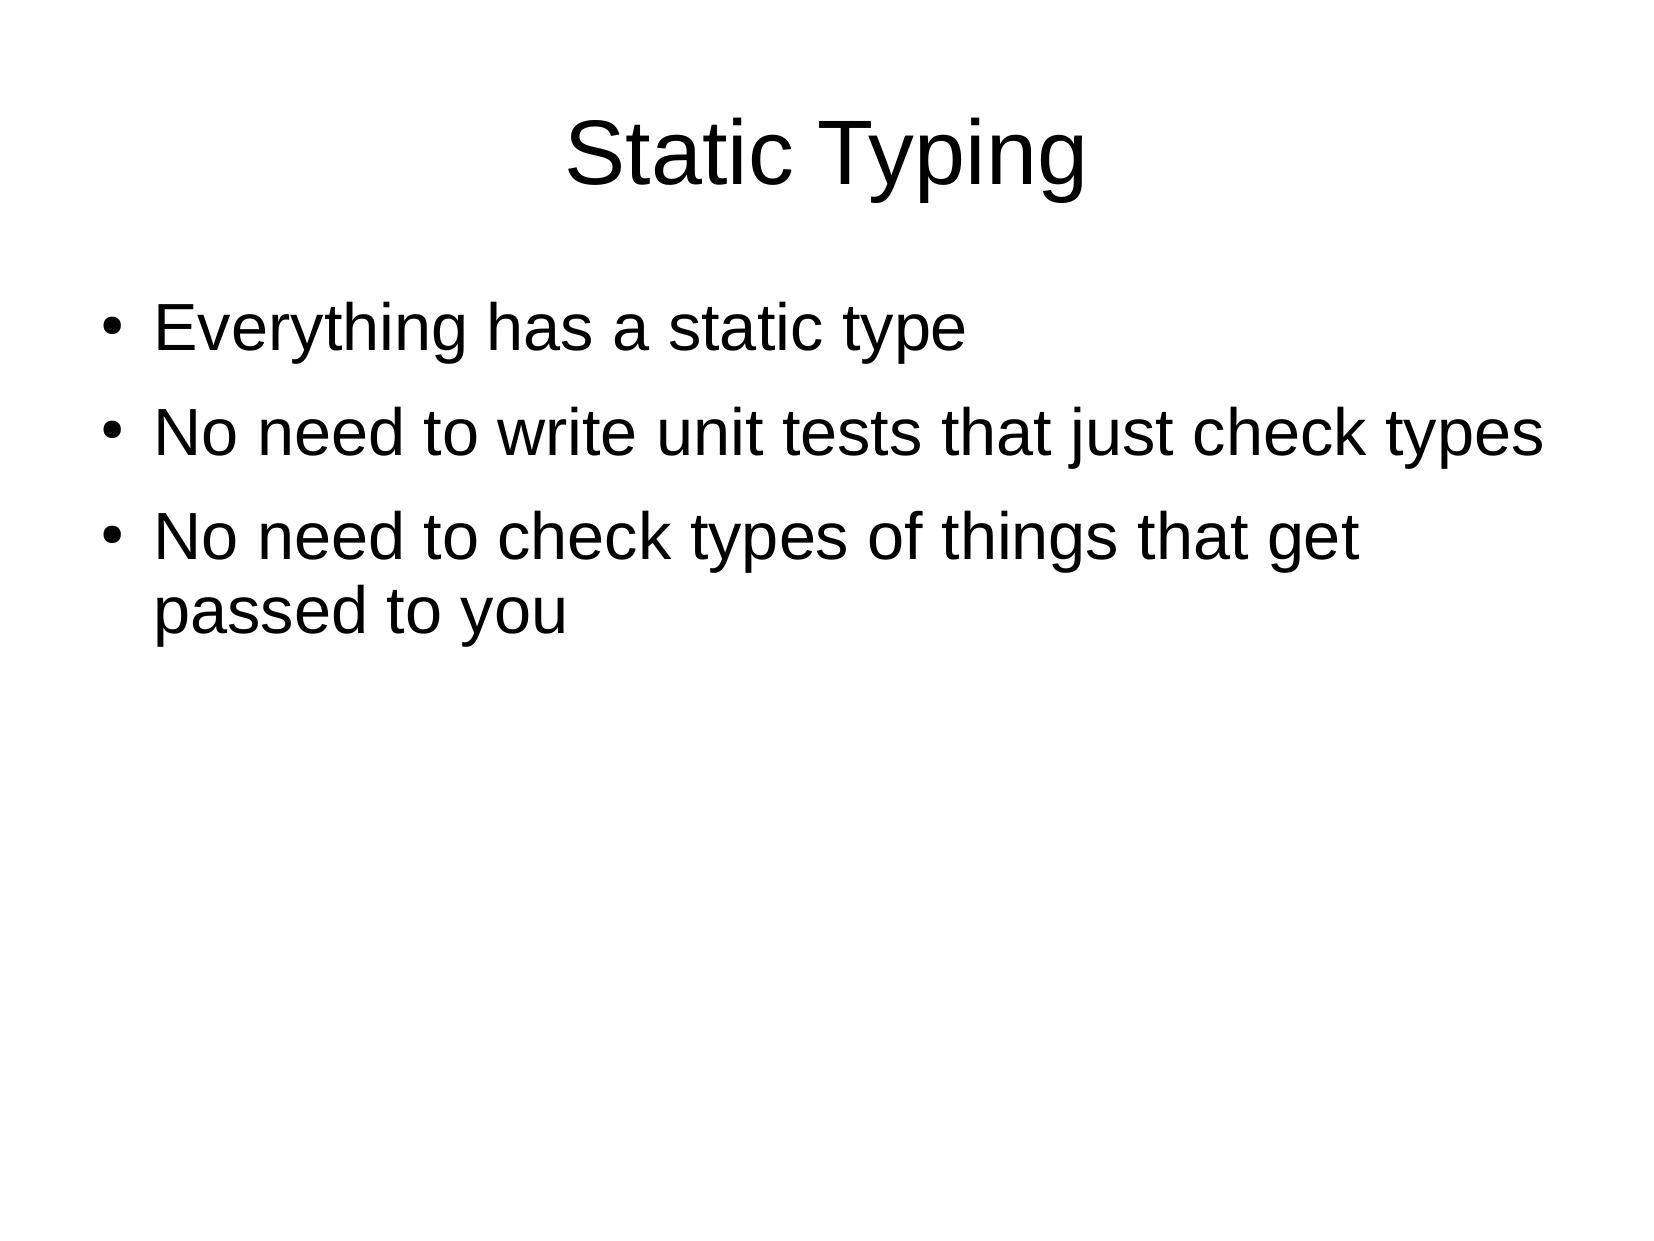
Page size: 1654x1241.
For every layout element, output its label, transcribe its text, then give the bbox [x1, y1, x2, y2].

title Static Typing [82, 49, 1571, 257]
list Everything has a static type No need to write unit tests that just check types No need to check types of things that get passed to you [82, 290, 1571, 1010]
